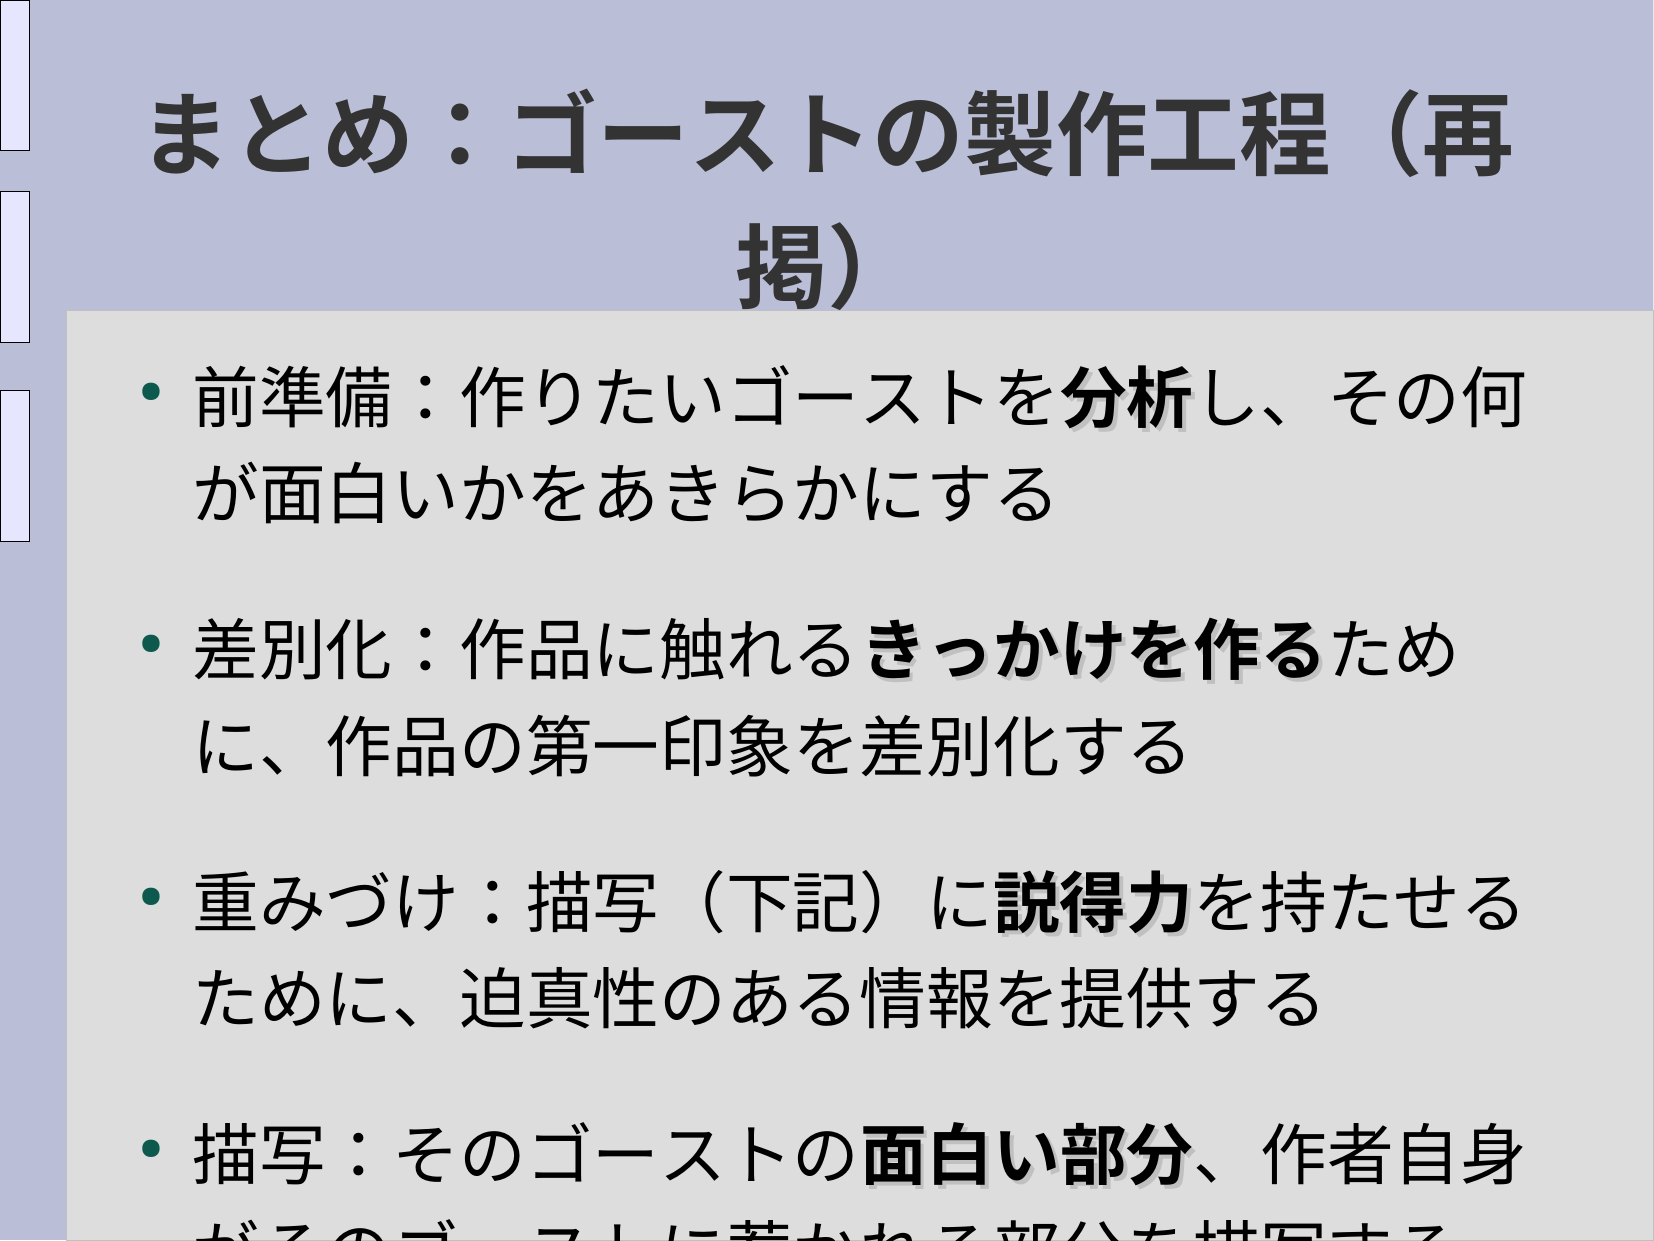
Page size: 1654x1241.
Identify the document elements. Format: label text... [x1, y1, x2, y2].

title まとめ：ゴーストの製作工程（再掲） [121, 91, 1534, 299]
list 前準備：作りたいゴーストを分析し、その何が面白いかをあきらかにする 差別化：作品に触れるきっかけを作るために、作品の第一印象を差別化する 重みづけ：描写（下記）に説得力を持たせるために、迫真性のある情報を提供する 描写：そのゴーストの面白い部分、作者自身がそのゴーストに惹かれる部分を描写する [121, 344, 1534, 1127]
